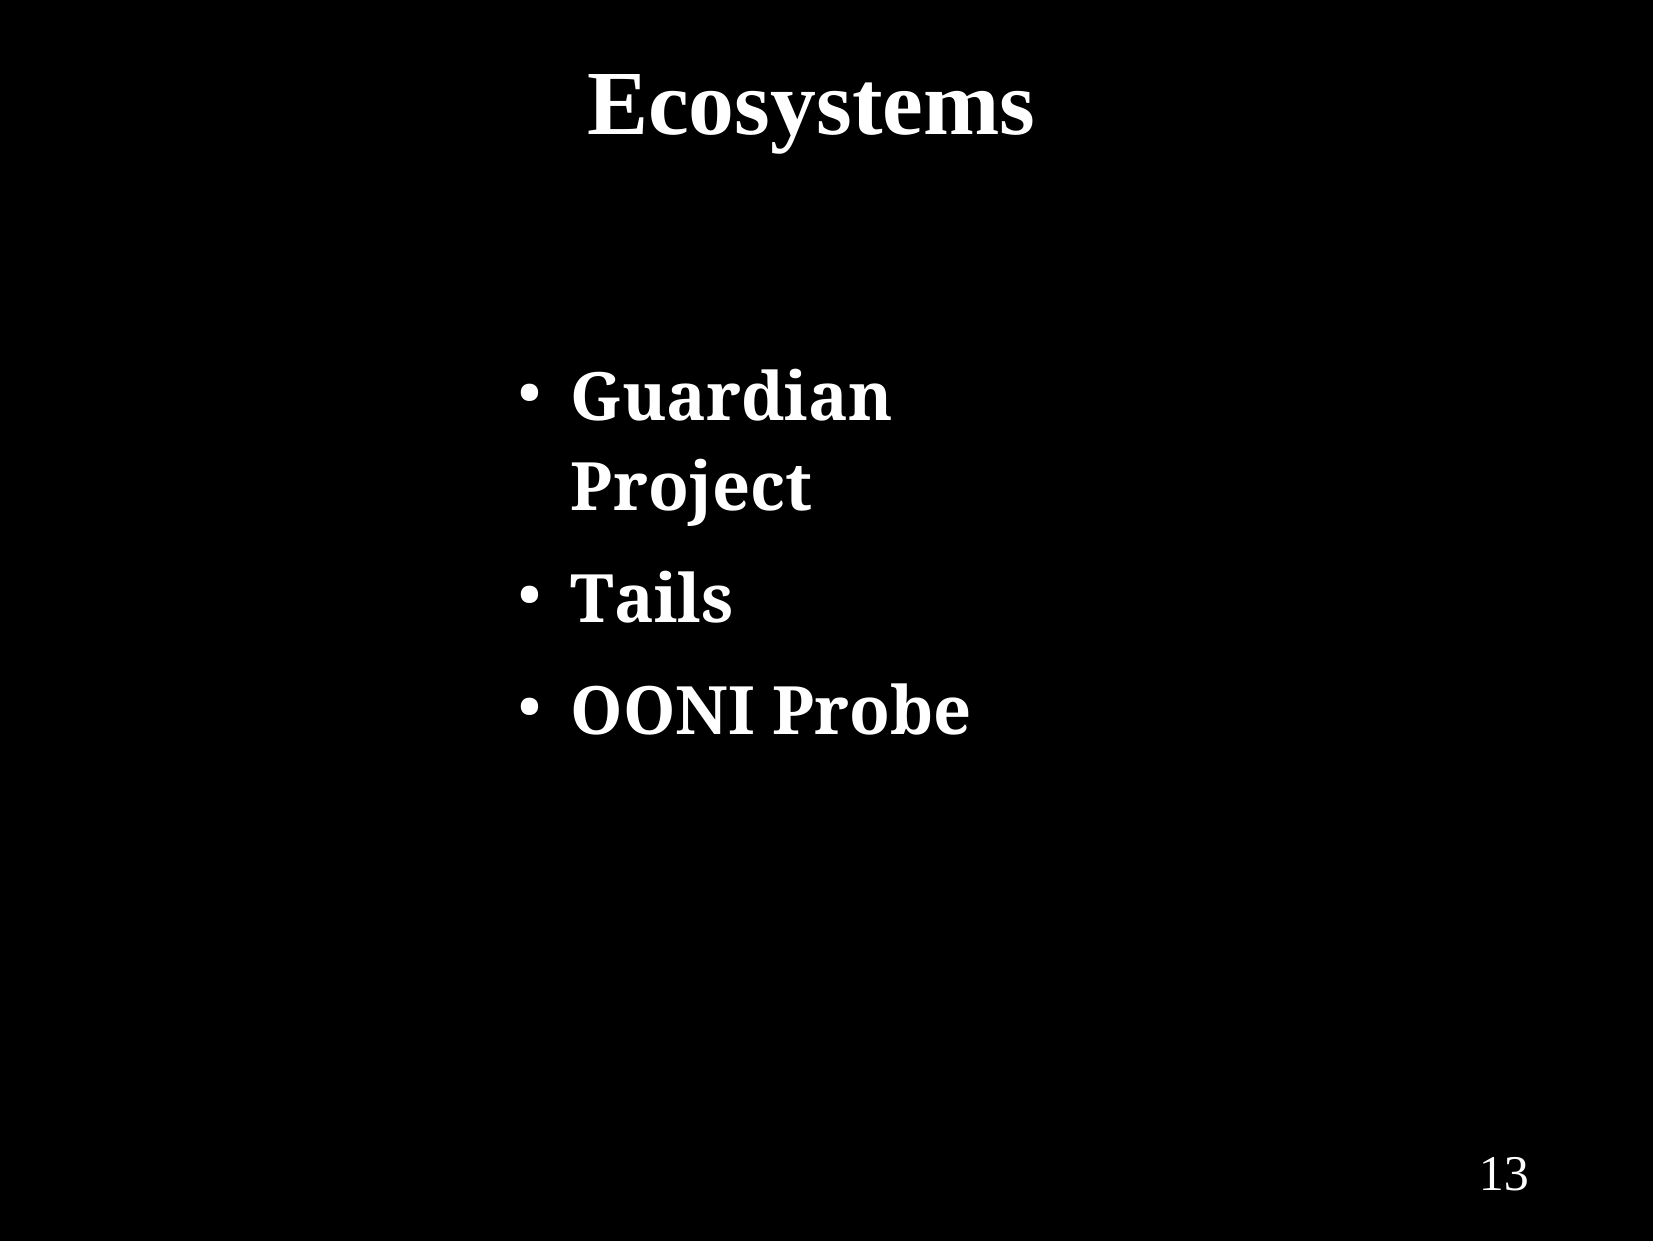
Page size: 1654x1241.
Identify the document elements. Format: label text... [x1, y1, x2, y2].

title Ecosystems [105, 0, 1518, 208]
list Guardian Project Tails OONI Probe [499, 348, 1129, 672]
